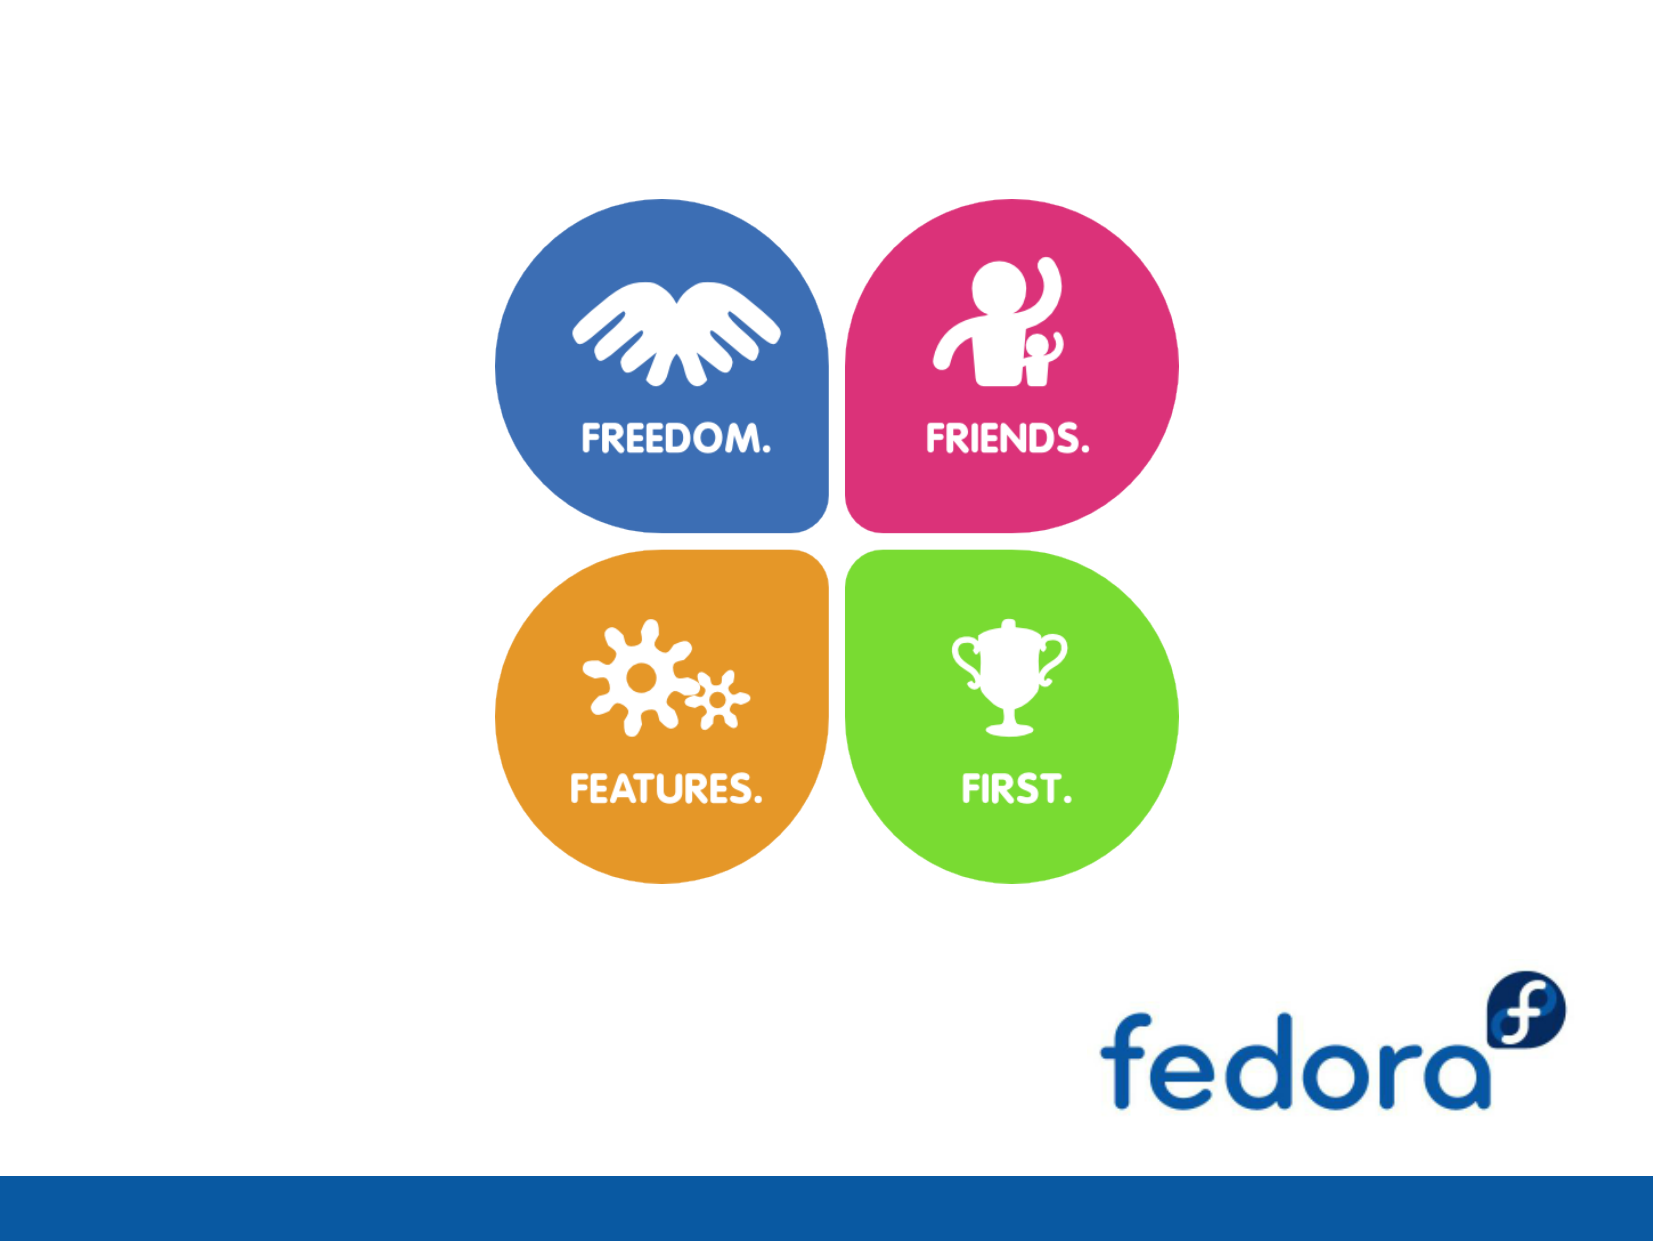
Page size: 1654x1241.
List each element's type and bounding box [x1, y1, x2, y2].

picture [1087, 959, 1575, 1125]
picture [0, 1176, 1653, 1241]
picture [495, 199, 1179, 884]
